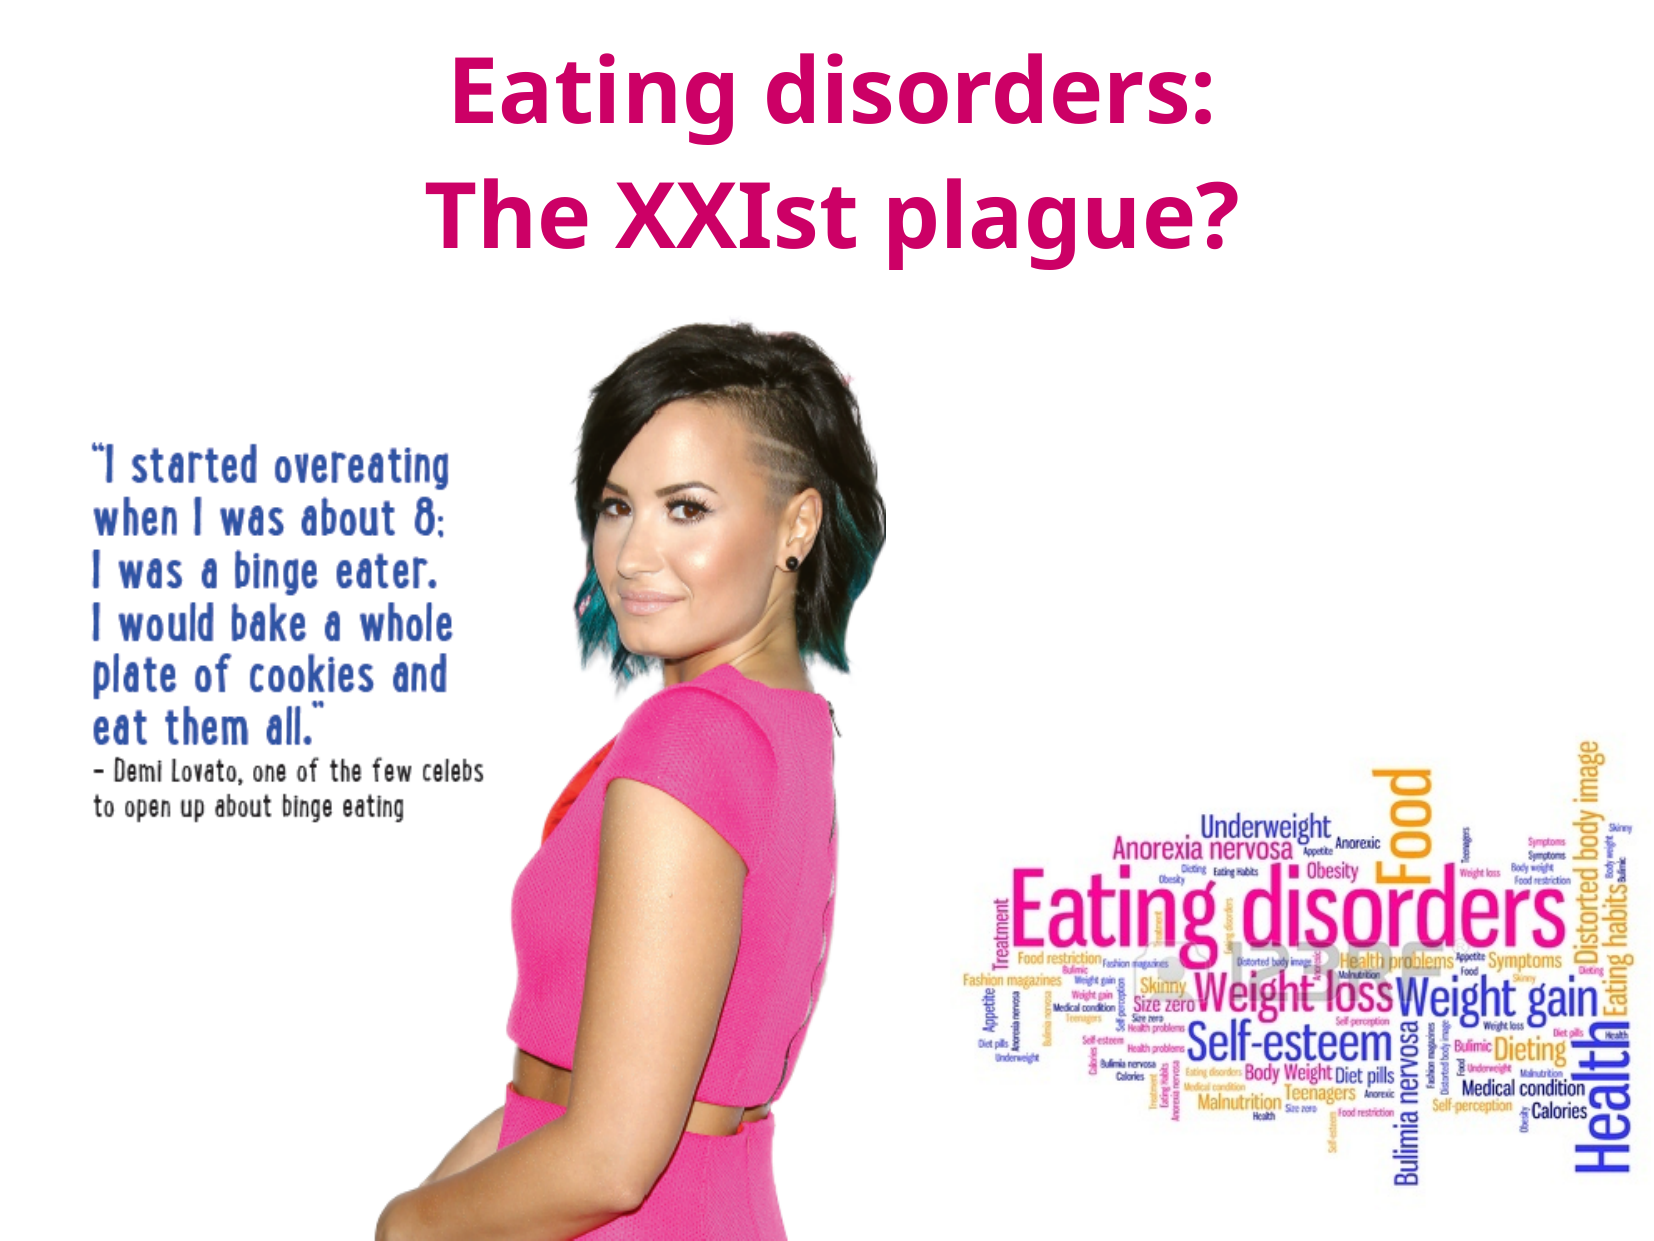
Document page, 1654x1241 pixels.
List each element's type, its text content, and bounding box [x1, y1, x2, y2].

picture [59, 295, 886, 1241]
picture [950, 708, 1654, 1236]
title Eating disorders: The XXIst plague? [88, 28, 1577, 273]
